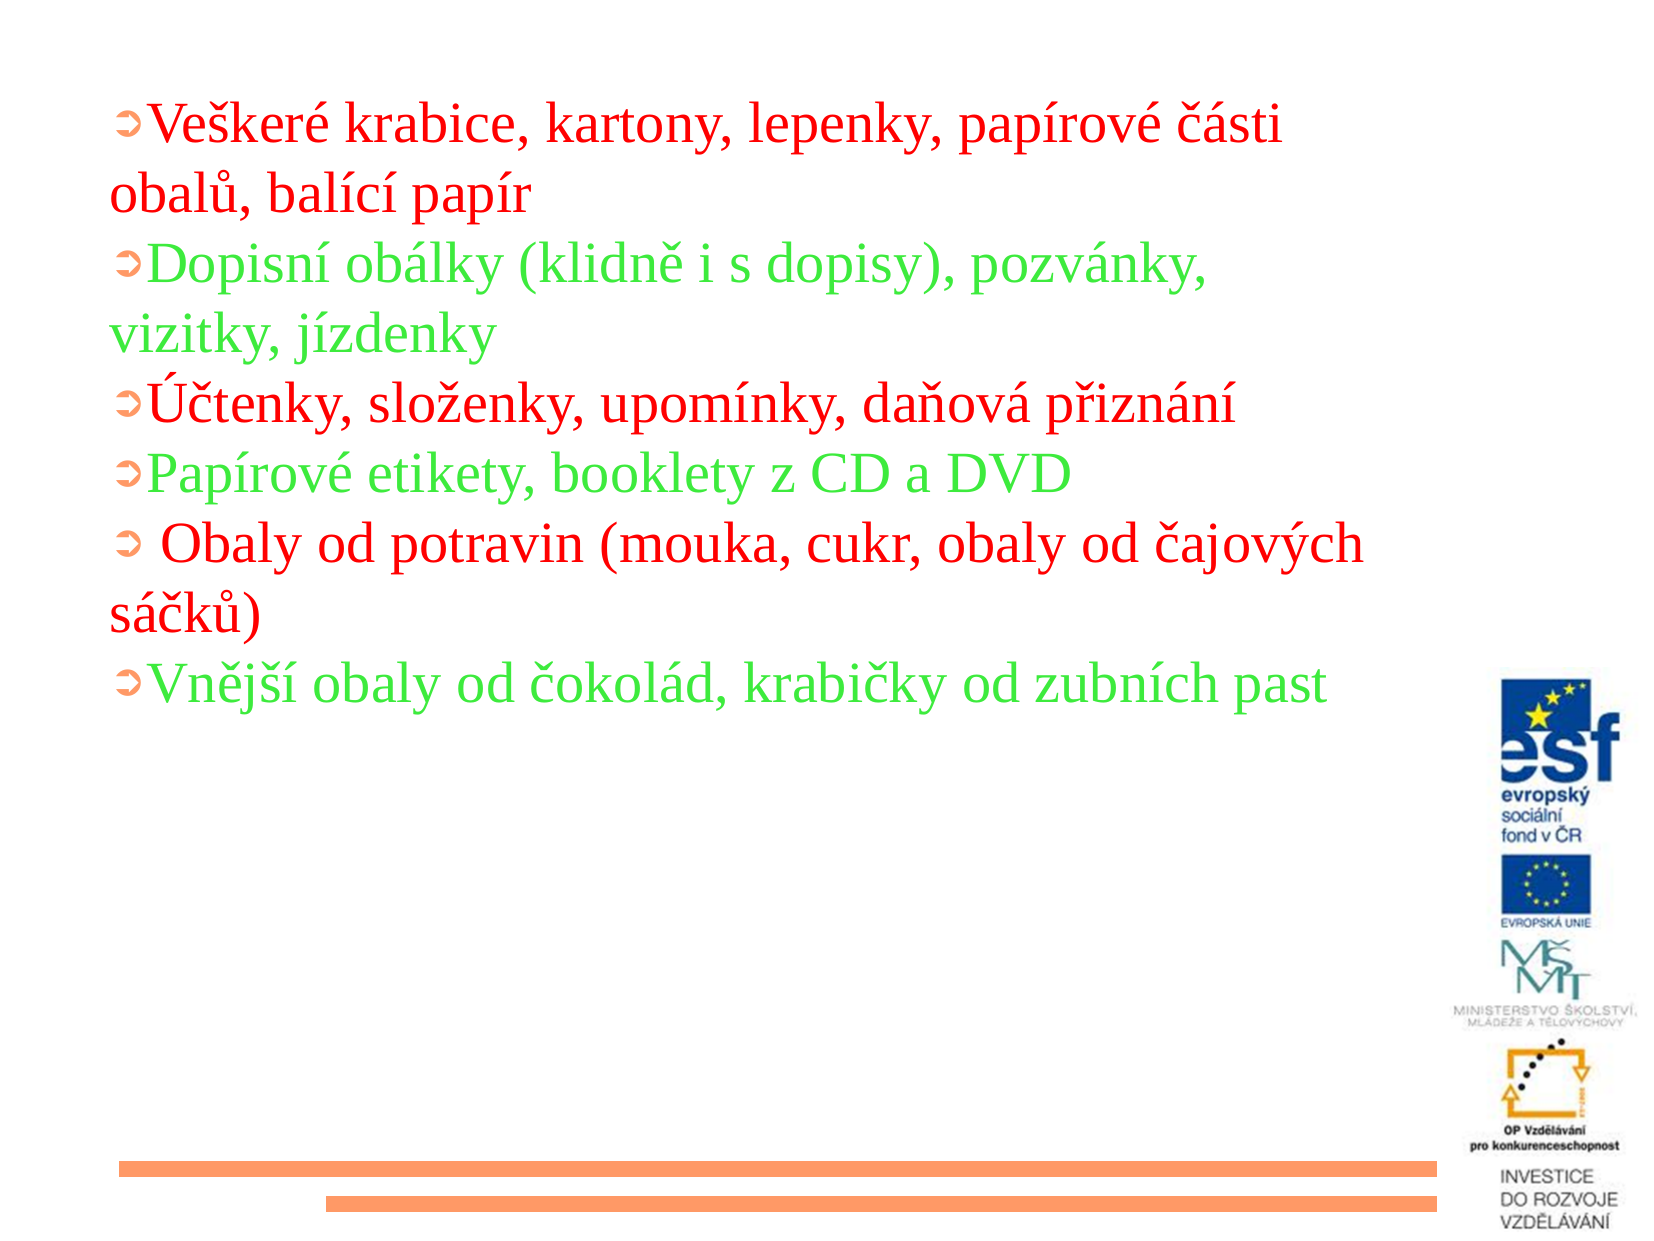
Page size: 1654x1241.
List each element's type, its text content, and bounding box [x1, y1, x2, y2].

text_box Veškeré krabice, kartony, lepenky, papírové části obalů, balící papír Dopisní obálky (klidně i s dopisy), pozvánky, vizitky, jízdenky Účtenky, složenky, upomínky, daňová přiznání Papírové etikety, booklety z CD a DVD Obaly od potravin (mouka, cukr, obaly od čajových sáčků) Vnější obaly od čokolád, krabičky od zubních past [94, 77, 1394, 722]
picture [1437, 667, 1654, 1241]
